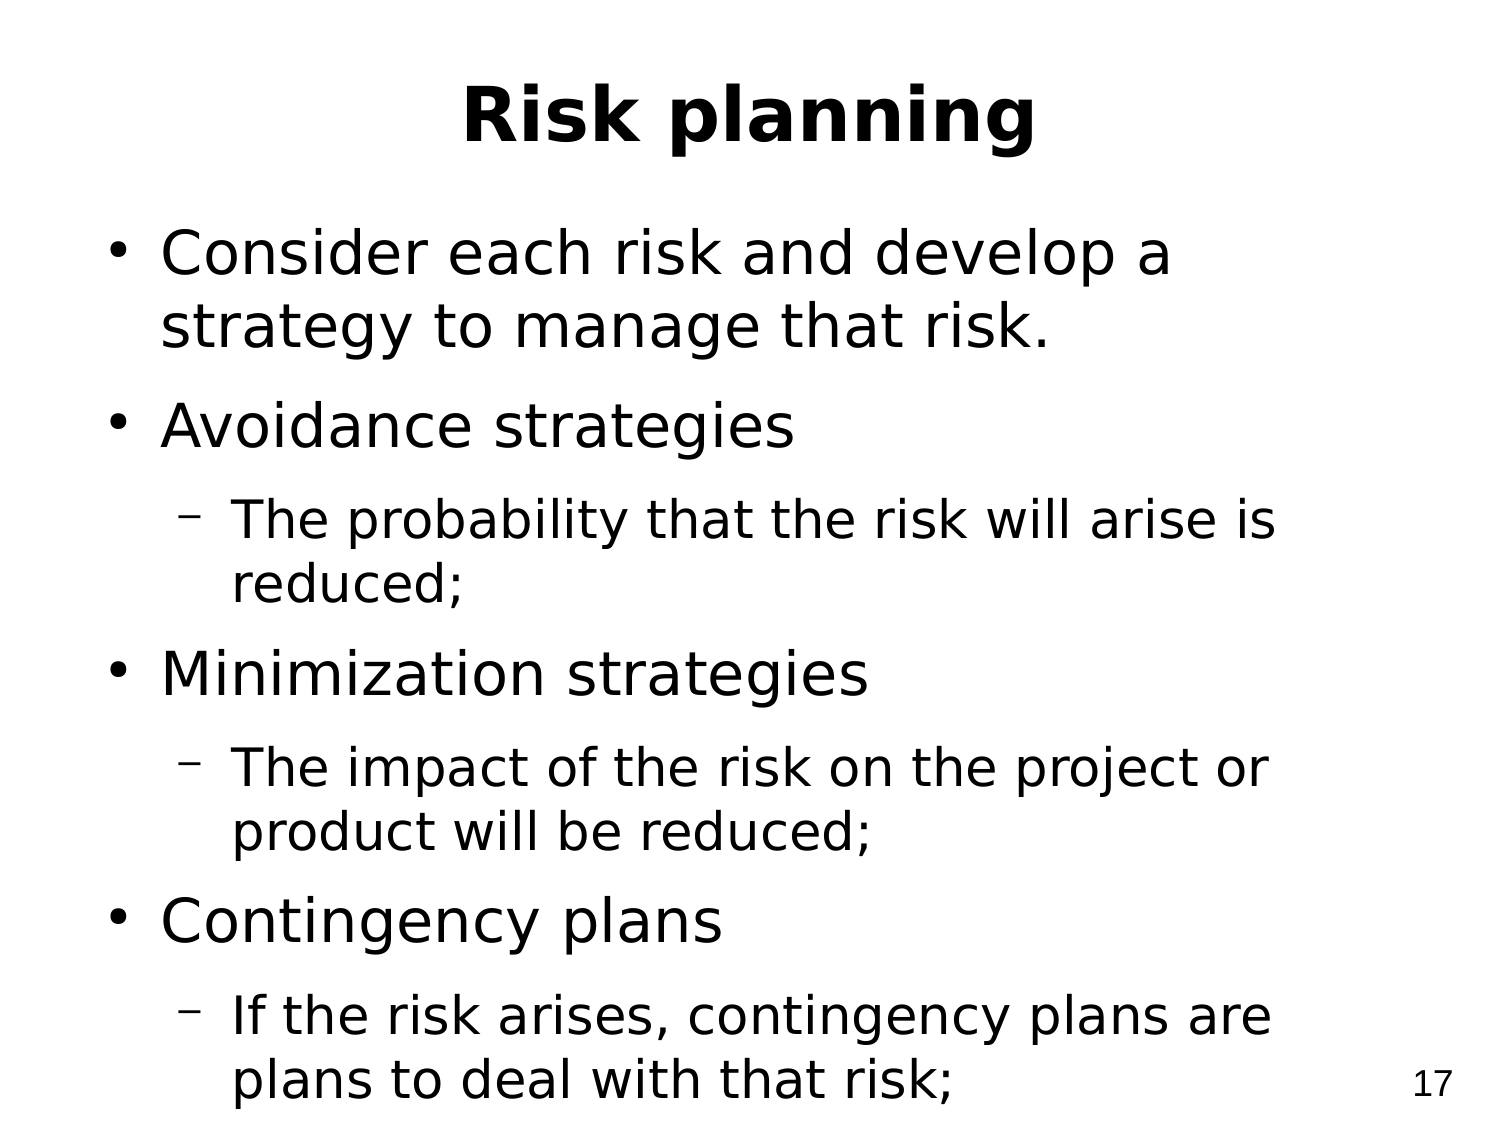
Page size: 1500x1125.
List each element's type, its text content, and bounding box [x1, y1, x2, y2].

title Risk planning [75, 44, 1425, 177]
list Consider each risk and develop a strategy to manage that risk. Avoidance strategies The probability that the risk will arise is reduced; Minimization strategies The impact of the risk on the project or product will be reduced; Contingency plans If the risk arises, contingency plans are plans to deal with that risk; [75, 206, 1425, 1093]
